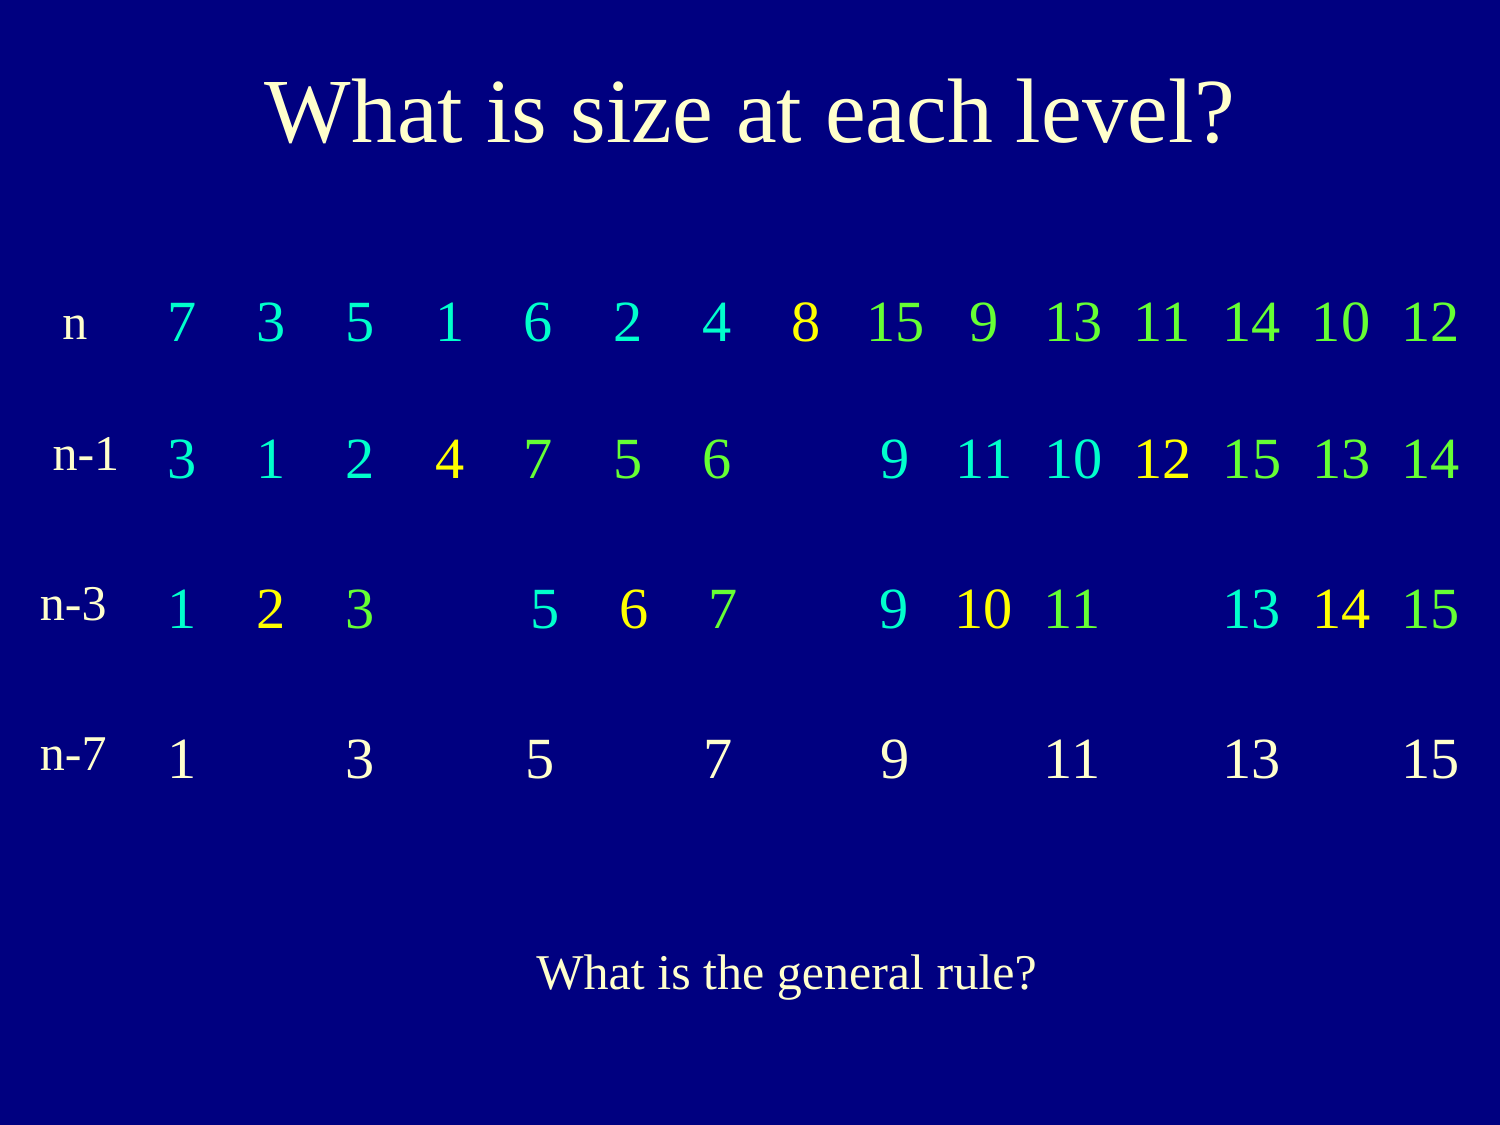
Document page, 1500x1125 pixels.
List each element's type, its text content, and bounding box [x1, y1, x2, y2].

table_header 10 [939, 563, 1028, 650]
table_header 14 [1207, 275, 1297, 362]
table_header 9 [851, 413, 940, 500]
table_header 3 [316, 563, 405, 650]
text_box n-3 [25, 562, 122, 638]
table_header 15 [1207, 413, 1297, 500]
table_header 2 [583, 275, 673, 362]
table_header 15 [1385, 713, 1475, 800]
table_header 1 [137, 713, 227, 800]
table_header 10 [1297, 275, 1386, 362]
table_header 14 [1297, 563, 1386, 650]
text_box n [47, 281, 103, 358]
table_header 2 [227, 563, 316, 650]
table_header 3 [316, 713, 405, 800]
table_header 4 [405, 413, 494, 500]
table_header 1 [227, 413, 316, 500]
table_header 1 [405, 275, 494, 362]
table_header 12 [1119, 413, 1207, 500]
table_header 2 [316, 413, 405, 500]
table_header 6 [673, 413, 761, 500]
table_header 5 [316, 275, 405, 362]
table_header 4 [673, 275, 761, 362]
table_header 13 [1207, 563, 1297, 650]
table_header 13 [1297, 413, 1386, 500]
table_header 3 [227, 275, 316, 362]
table_header 14 [1386, 413, 1475, 500]
table_header 10 [1029, 413, 1119, 500]
table_header 3 [137, 413, 227, 500]
table_header 5 [495, 713, 584, 800]
table_header 5 [500, 563, 589, 650]
table_header 6 [589, 563, 679, 650]
table_header 11 [940, 413, 1029, 500]
text_box n-1 [37, 412, 135, 488]
table_header 5 [583, 413, 673, 500]
text_box What is the general rule? [521, 931, 1053, 1008]
table_header 13 [1207, 713, 1297, 800]
table_header 11 [1028, 713, 1118, 800]
table_header 12 [1386, 275, 1475, 362]
table_header 13 [1029, 275, 1118, 362]
table_header 6 [494, 275, 583, 362]
table_header 9 [940, 275, 1029, 362]
table_header 11 [1028, 563, 1117, 650]
table_header 15 [851, 275, 940, 362]
table_header 8 [761, 275, 851, 362]
table_header 7 [679, 563, 767, 650]
table_header 9 [850, 563, 939, 650]
table_header 7 [137, 275, 227, 362]
table_header 9 [850, 713, 940, 800]
table_header 15 [1386, 563, 1475, 650]
table_header 11 [1118, 275, 1207, 362]
table_header 7 [673, 713, 763, 800]
table_header 7 [494, 413, 583, 500]
text_box n-7 [25, 712, 122, 788]
title What is size at each level? [22, 43, 1480, 169]
table_header 1 [137, 563, 227, 650]
